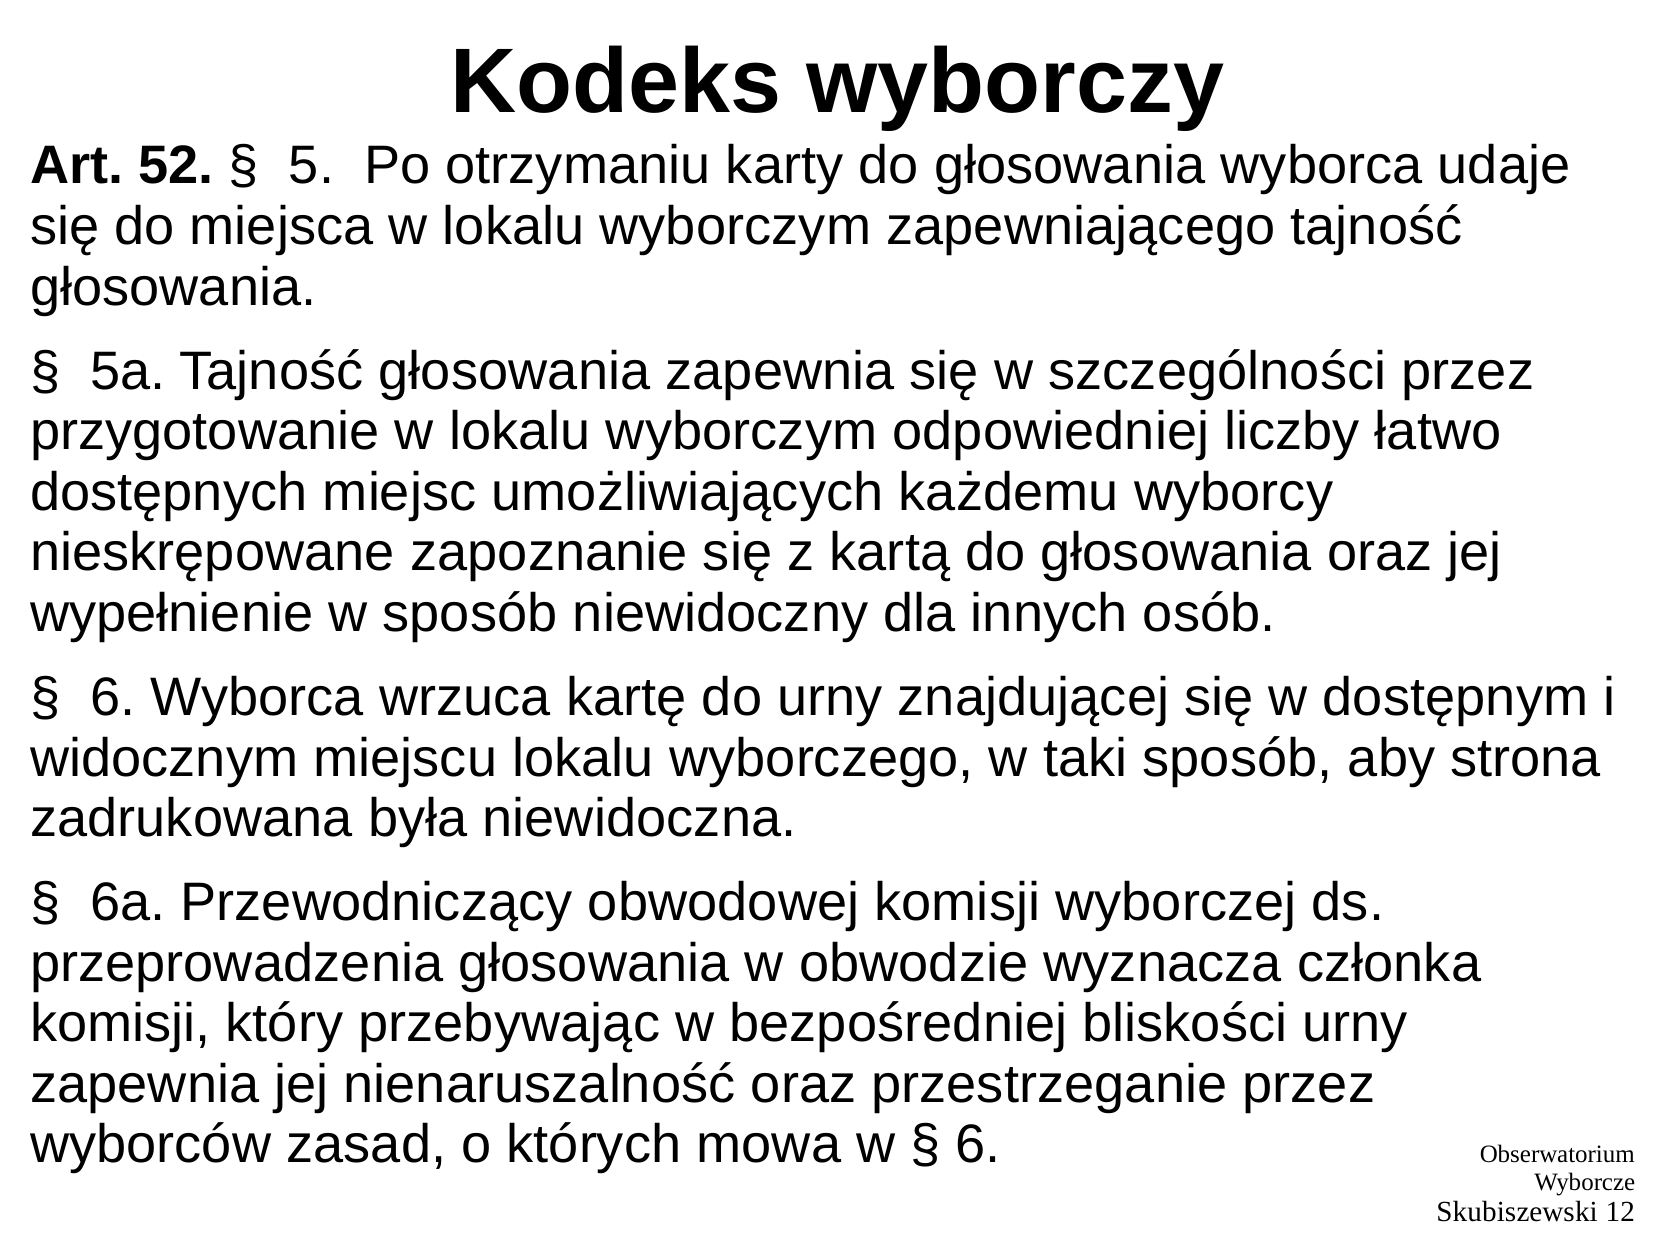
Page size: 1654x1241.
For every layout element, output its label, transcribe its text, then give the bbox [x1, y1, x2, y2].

text_box [819, 581, 850, 658]
title Kodeks wyborczy [60, 30, 1591, 135]
list Art. 52. § 5. Po otrzymaniu karty do głosowania wyborca udaje się do miejsca w lokalu wyborczym zapewniającego tajność głosowania. § 5a. Tajność głosowania zapewnia się w szczególności przez przygotowanie w lokalu wyborczym odpowiedniej liczby łatwo dostępnych miejsc umożliwiających każdemu wyborcy nieskrępowane zapoznanie się z kartą do głosowania oraz jej wypełnienie w sposób niewidoczny dla innych osób. § 6. Wyborca wrzuca kartę do urny znajdującej się w dostępnym i widocznym miejscu lokalu wyborczego, w taki sposób, aby strona zadrukowana była niewidoczna. § 6a. Przewodniczący obwodowej komisji wyborczej ds. przeprowadzenia głosowania w obwodzie wyznacza członka komisji, który przebywając w bezpośredniej bliskości urny zapewnia jej nienaruszalność oraz przestrzeganie przez wyborców zasad, o których mowa w § 6. [30, 135, 1621, 1216]
